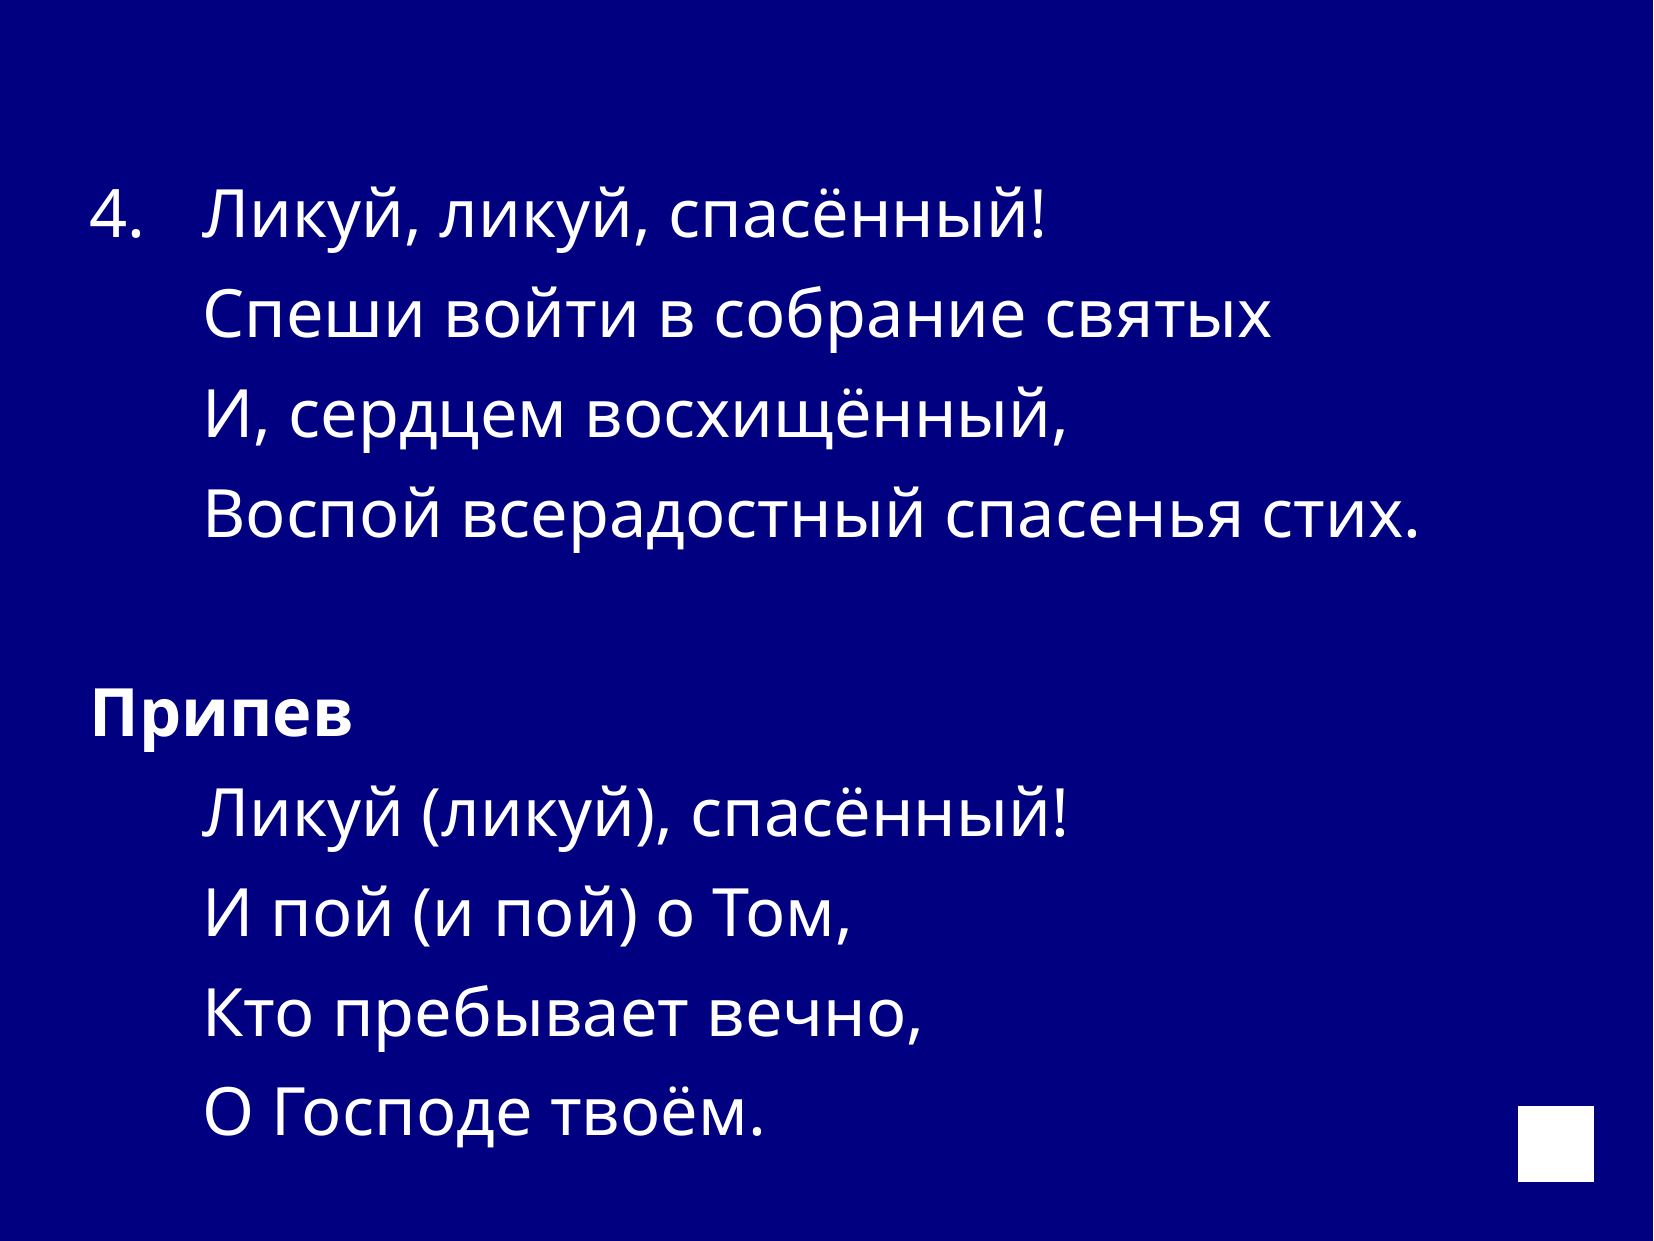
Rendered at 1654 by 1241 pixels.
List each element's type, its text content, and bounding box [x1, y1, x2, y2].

text_box [1518, 1106, 1594, 1182]
text_box 4. Ликуй, ликуй, спасённый! Спеши войти в собрание святых И, сердцем восхищённый, Воспой всерадостный спасенья стих. Припев Ликуй (ликуй), спасённый! И пой (и пой) о Том, Кто пребывает вечно, О Господе твоём. [75, 150, 1576, 1163]
